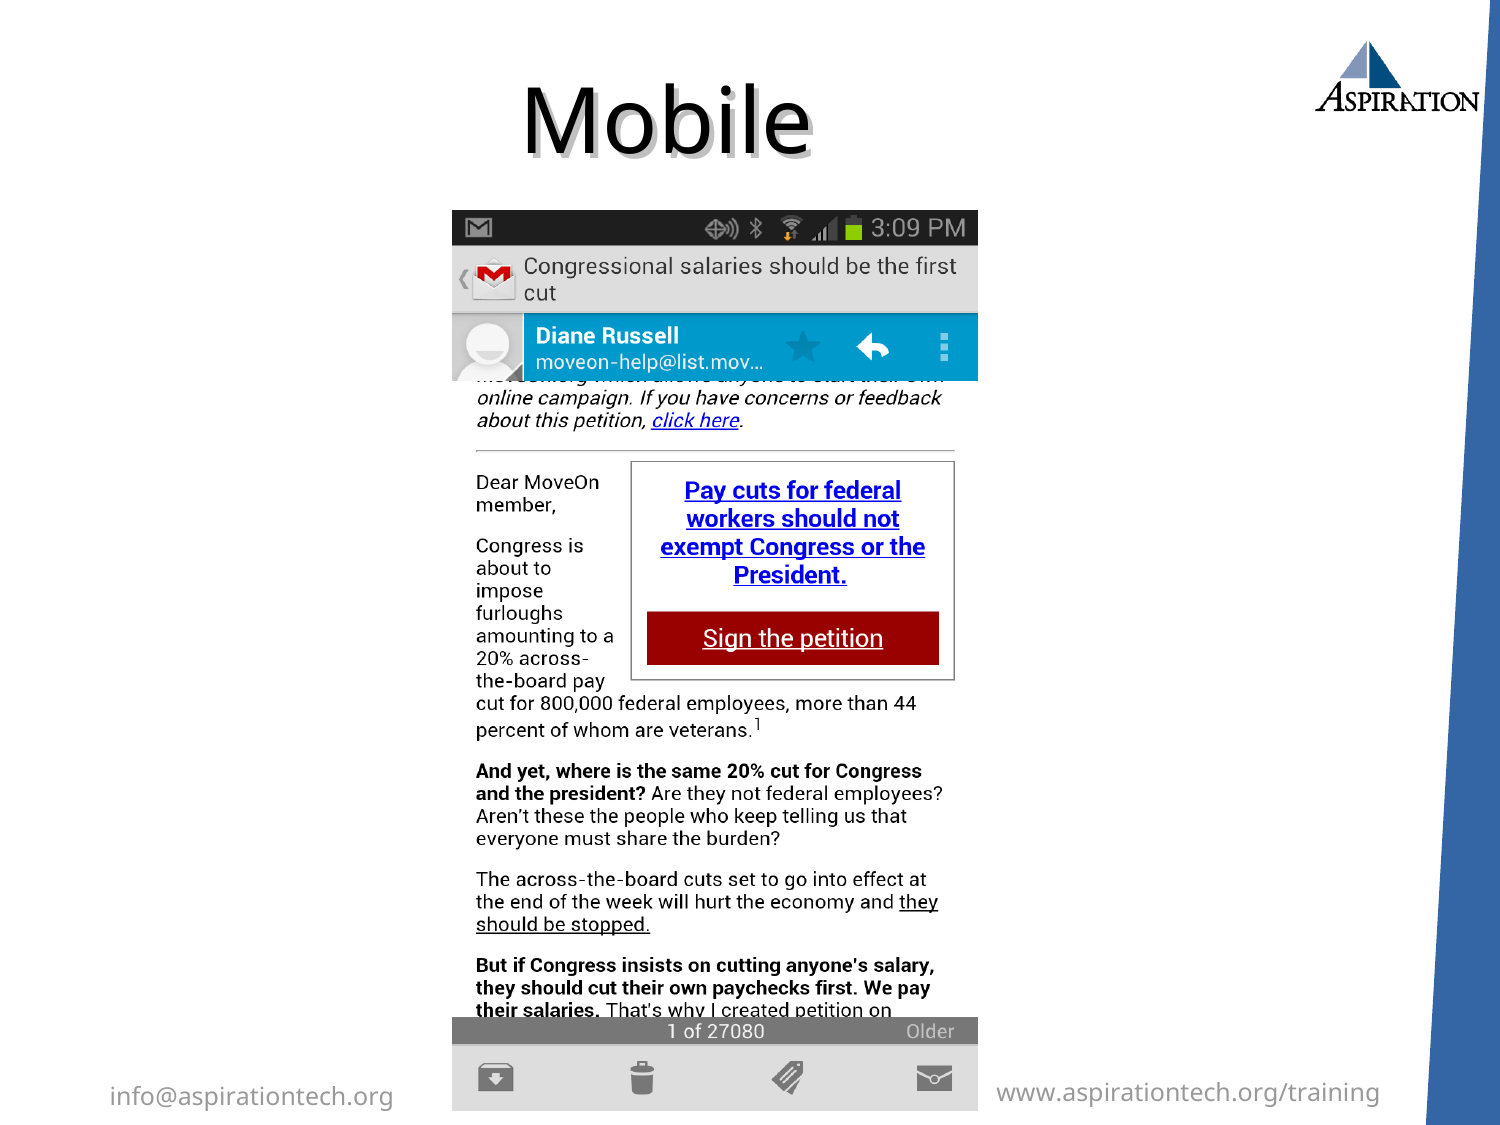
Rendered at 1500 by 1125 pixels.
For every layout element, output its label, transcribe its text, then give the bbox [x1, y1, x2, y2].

picture [452, 210, 978, 1111]
picture [577, 332, 582, 343]
picture [618, 332, 628, 343]
picture [585, 332, 594, 343]
picture [559, 332, 568, 343]
picture [631, 332, 639, 343]
title Mobile [49, 19, 1284, 206]
picture [858, 335, 888, 358]
picture [643, 332, 652, 338]
picture [604, 328, 614, 343]
picture [656, 332, 665, 343]
picture [643, 338, 652, 343]
picture [538, 328, 549, 343]
picture [1315, 41, 1480, 120]
